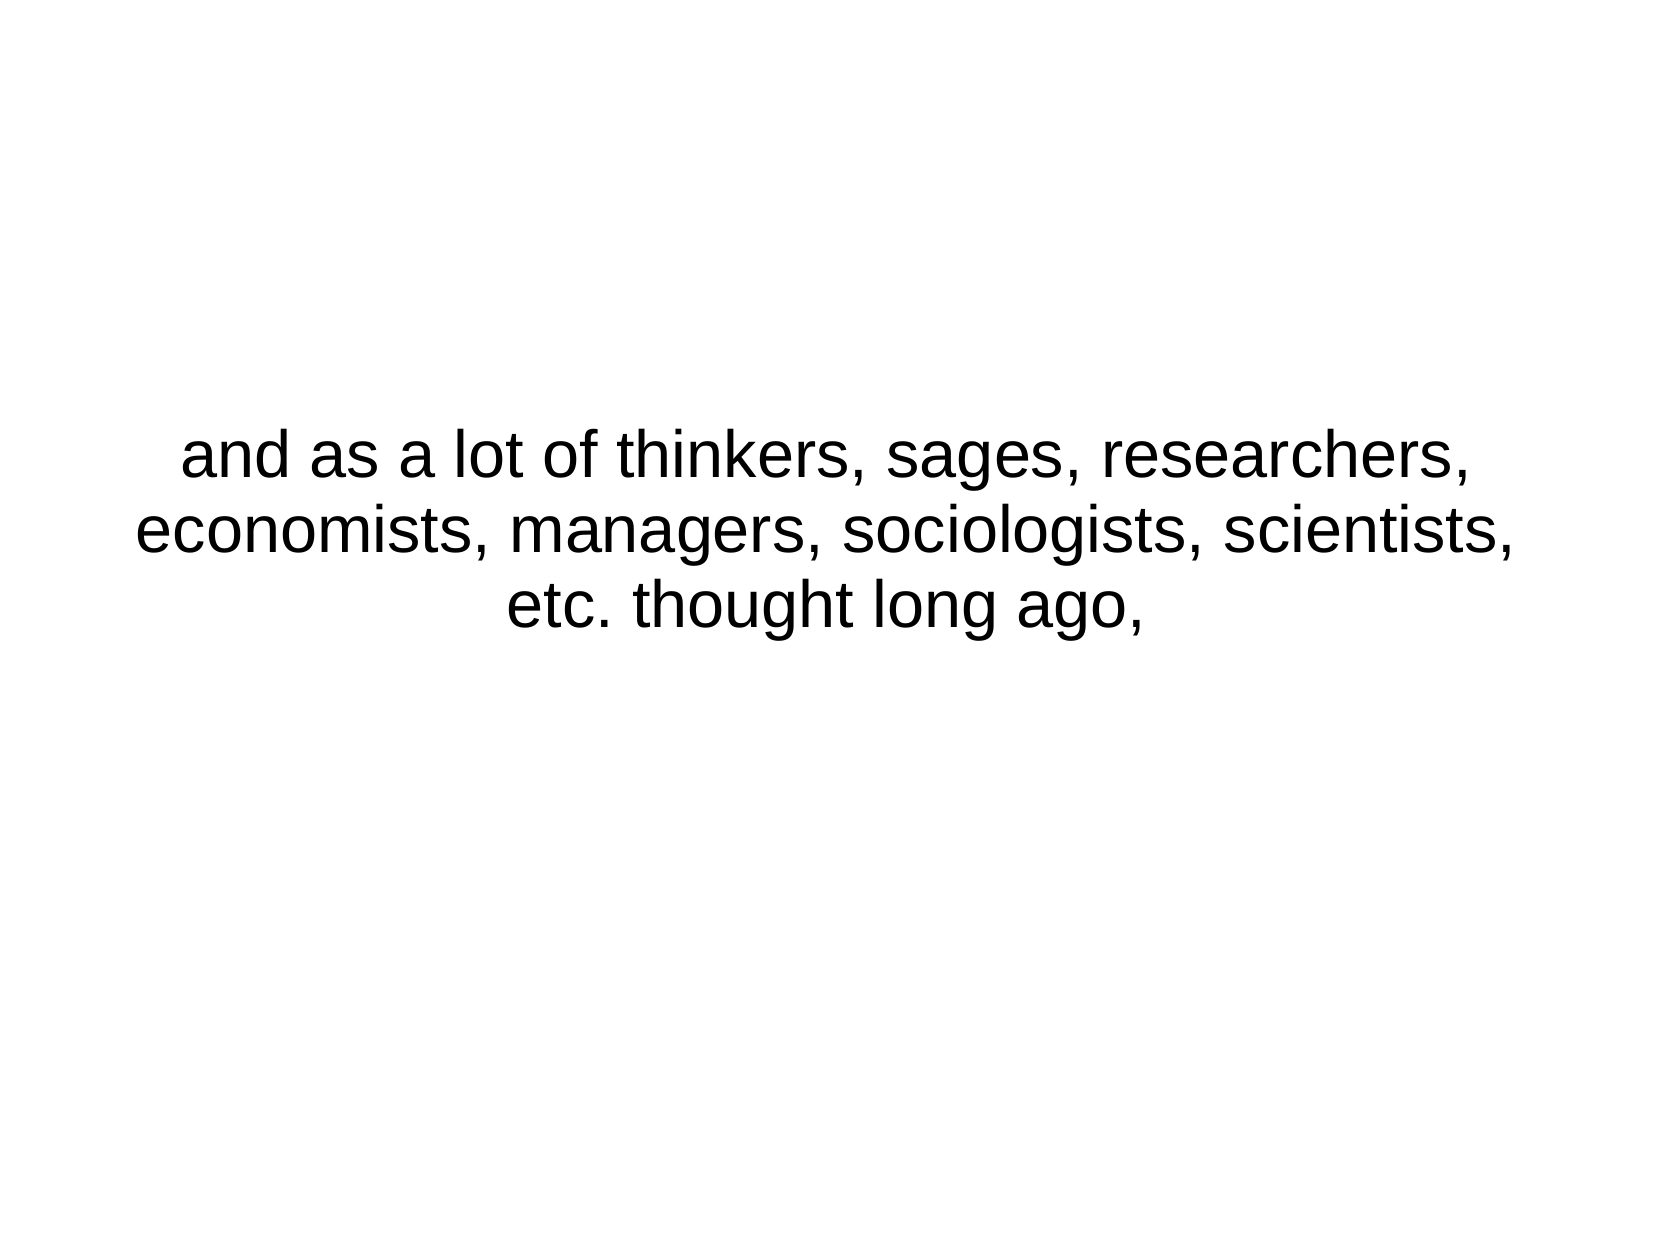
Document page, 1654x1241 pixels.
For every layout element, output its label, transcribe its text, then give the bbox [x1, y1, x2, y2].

subtitle and as a lot of thinkers, sages, researchers, economists, managers, sociologists, scientists, etc. thought long ago, [82, 49, 1571, 1010]
